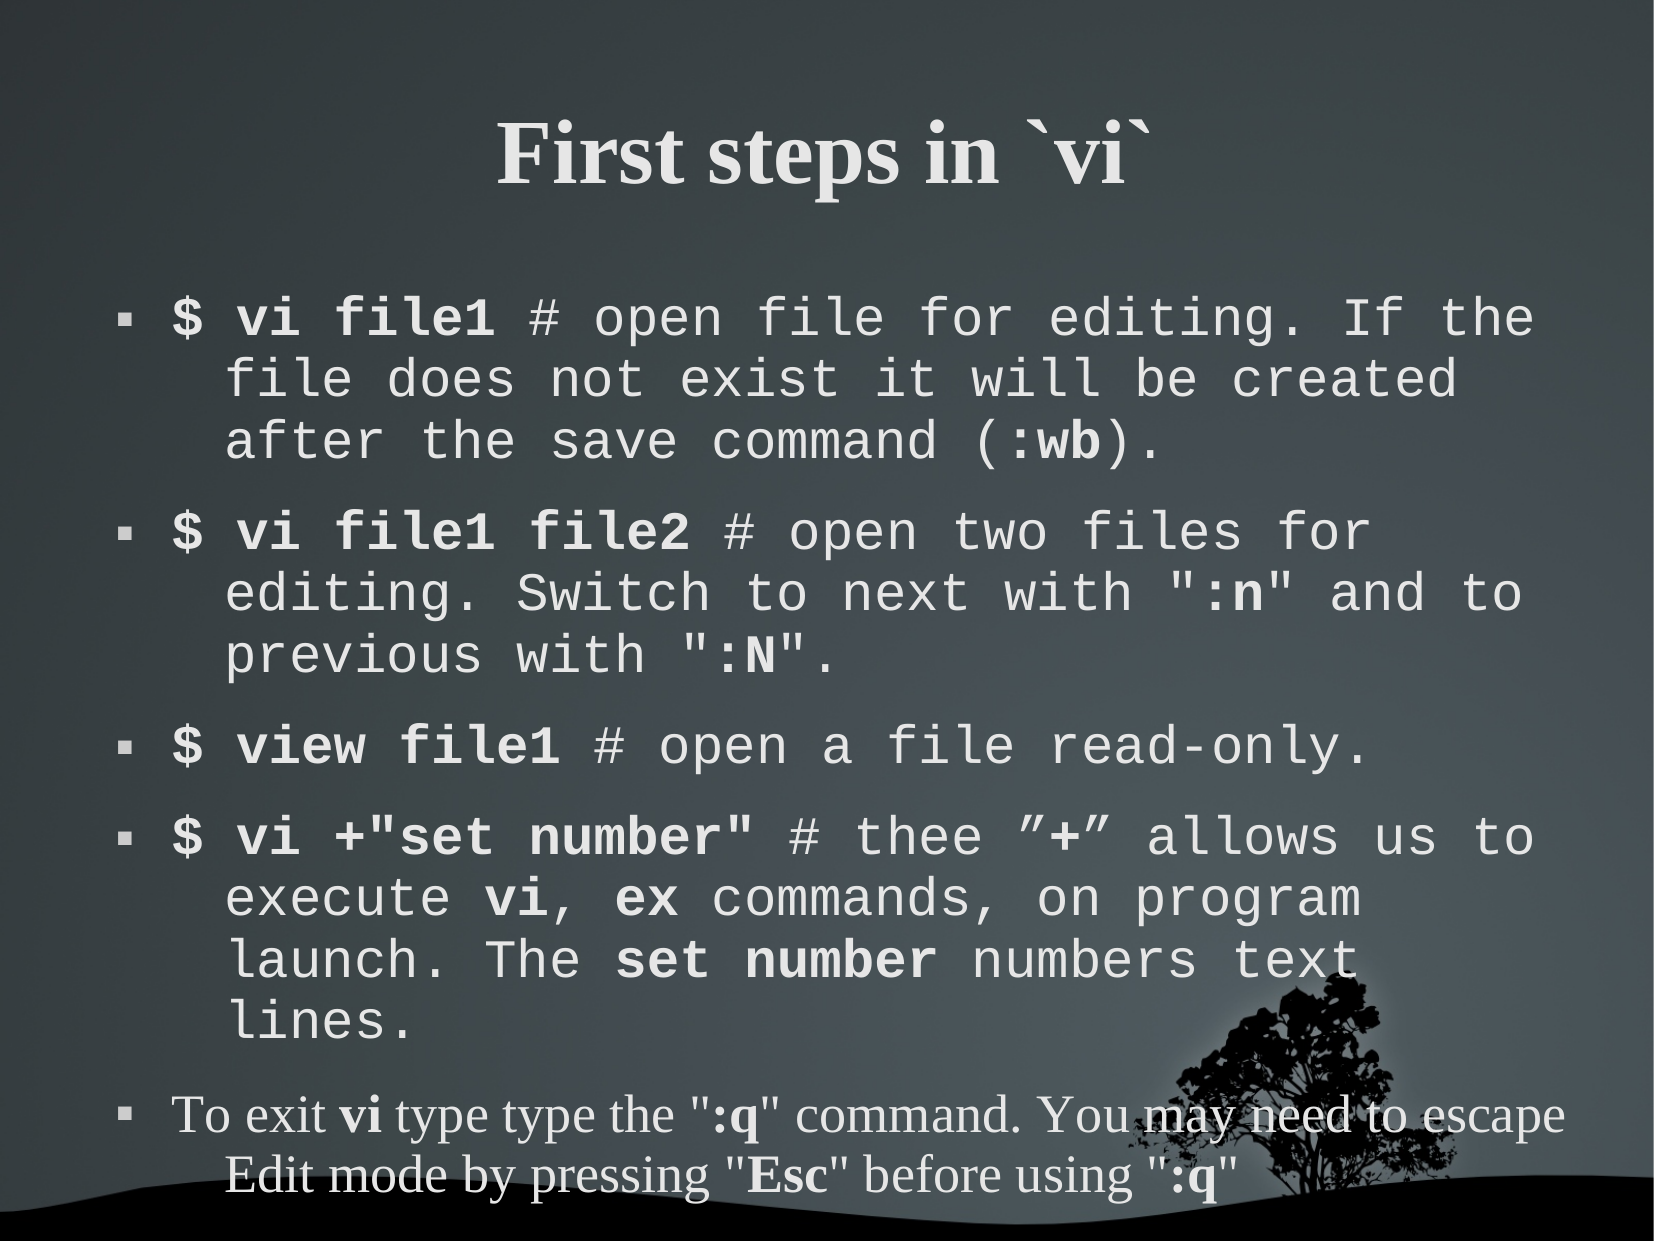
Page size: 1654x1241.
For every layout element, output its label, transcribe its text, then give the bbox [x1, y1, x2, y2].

picture [0, 0, 1654, 1241]
list $ vi file1 # open file for editing. If the file does not exist it will be created after the save command (:wb). $ vi file1 file2 # open two files for editing. Switch to next with ":n" and to previous with ":N". $ view file1 # open a file read-only. $ vi +"set number" # thee ”+” allows us to execute vi, ex commands, on program launch. The set number numbers text lines. To exit vi type type the ":q" command. You may need to escape Edit mode by pressing "Esc" before using ":q" [82, 290, 1571, 1205]
title First steps in `vi` [82, 49, 1571, 257]
